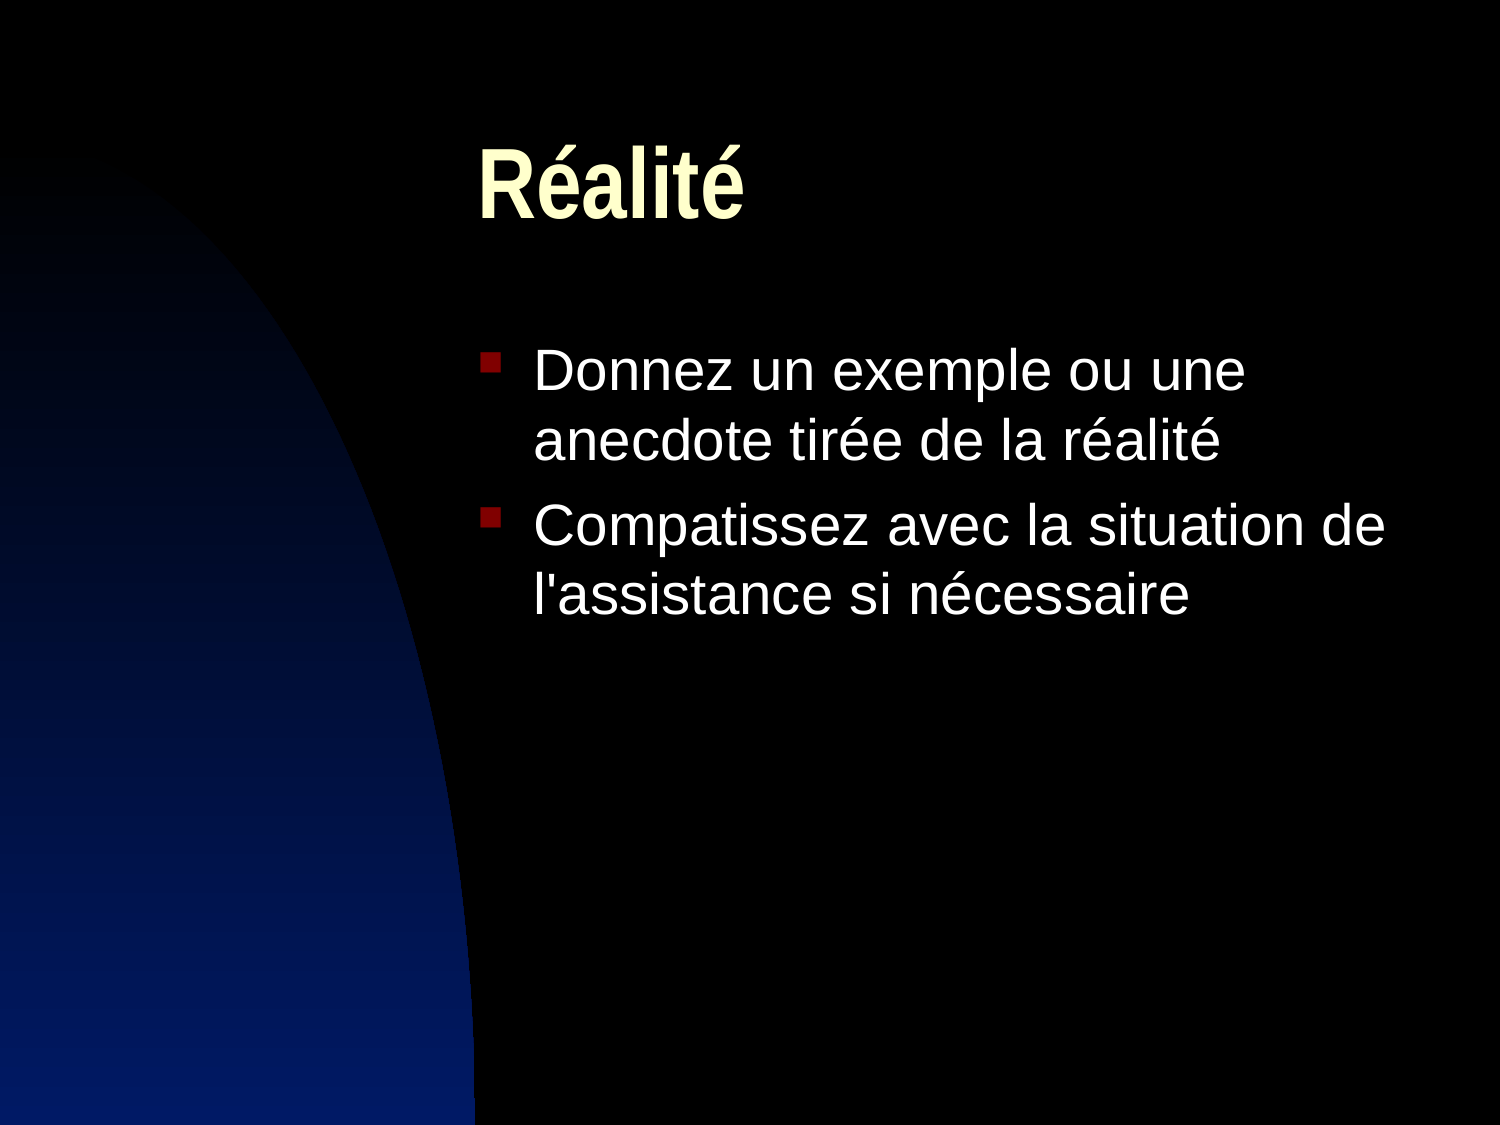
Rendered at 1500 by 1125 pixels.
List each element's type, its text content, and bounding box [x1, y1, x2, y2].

list Donnez un exemple ou une anecdote tirée de la réalité Compatissez avec la situation de l'assistance si nécessaire [462, 324, 1463, 1000]
title Réalité [462, 99, 1463, 288]
